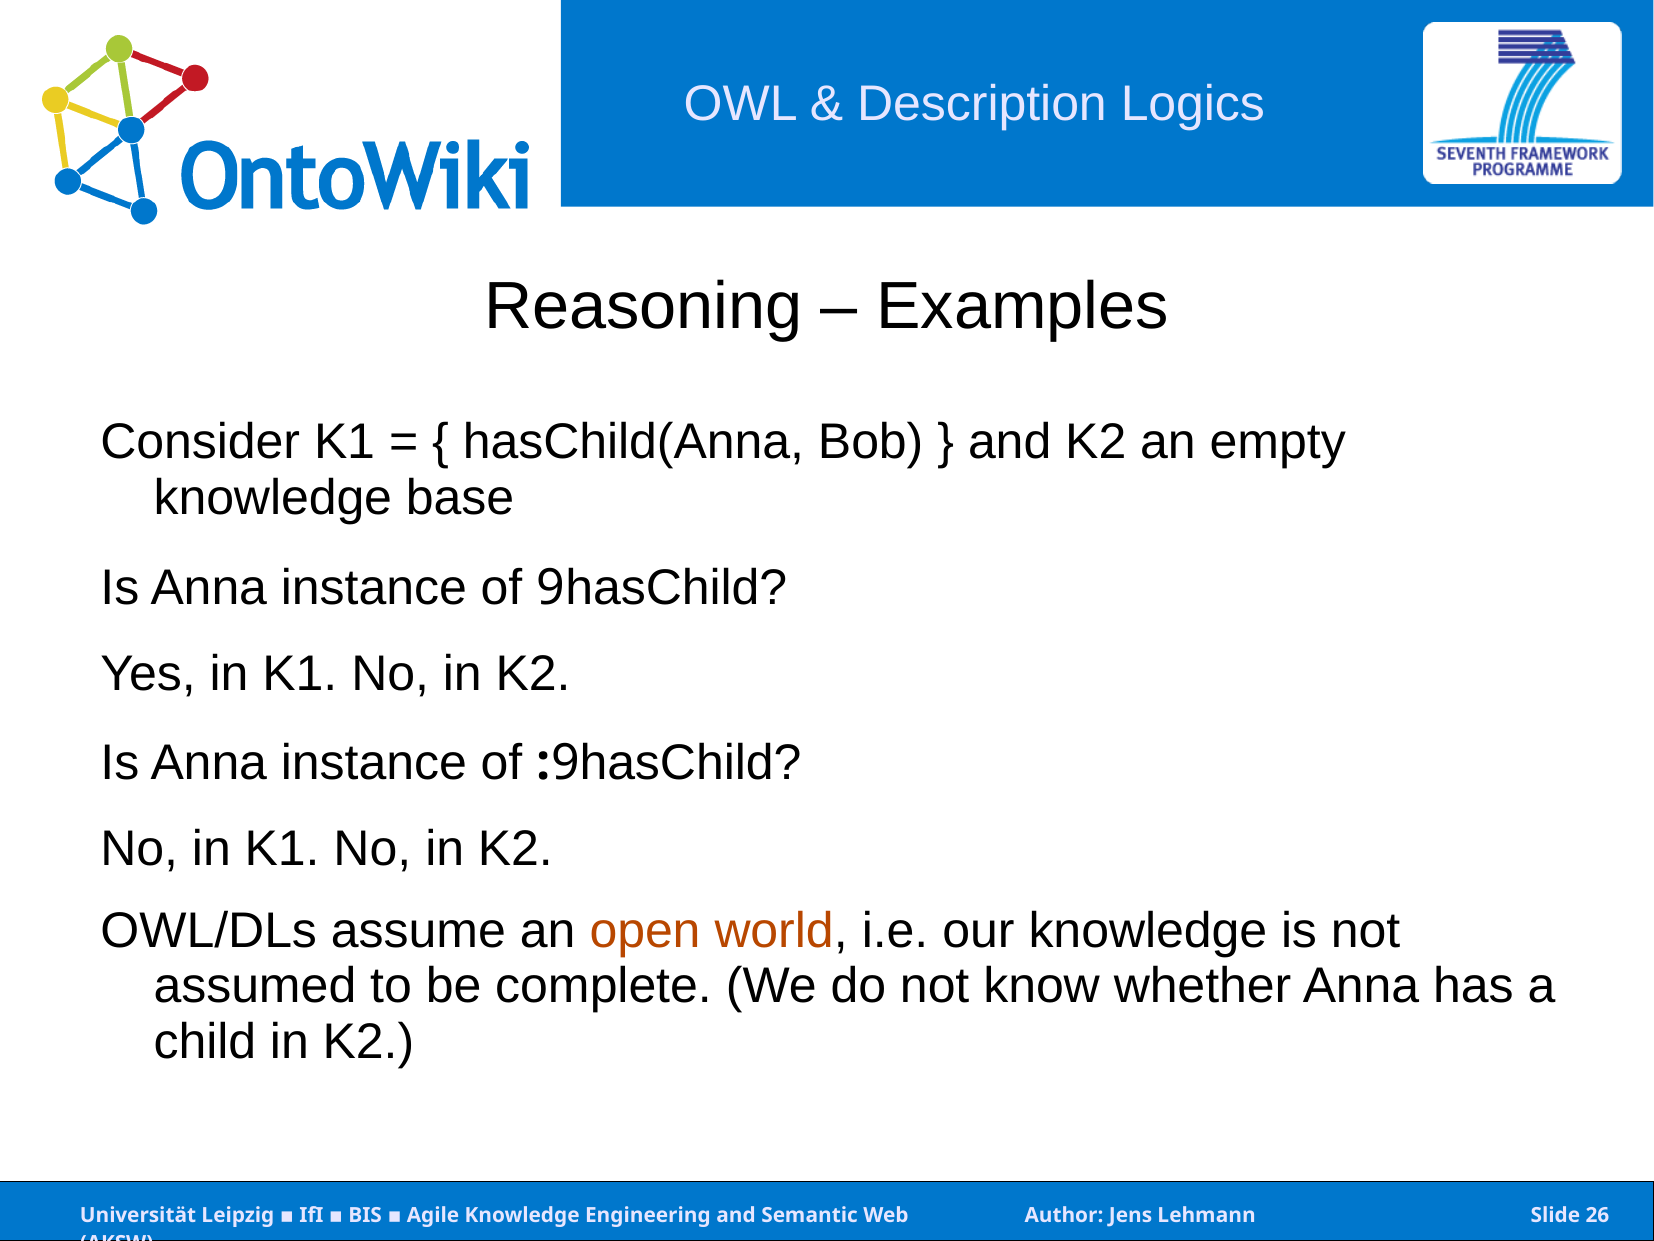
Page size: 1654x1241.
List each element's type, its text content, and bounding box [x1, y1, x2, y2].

picture [1423, 22, 1622, 184]
title Reasoning – Examples [82, 243, 1571, 368]
list Consider K1 = { hasChild(Anna, Bob) } and K2 an empty knowledge base Is Anna instance of 9hasChild? Yes, in K1. No, in K2. Is Anna instance of :9hasChild? No, in K1. No, in K2. OWL/DLs assume an open world, i.e. our knowledge is not assumed to be complete. (We do not know whether Anna has a child in K2.) [82, 413, 1571, 1136]
picture [41, 34, 532, 231]
